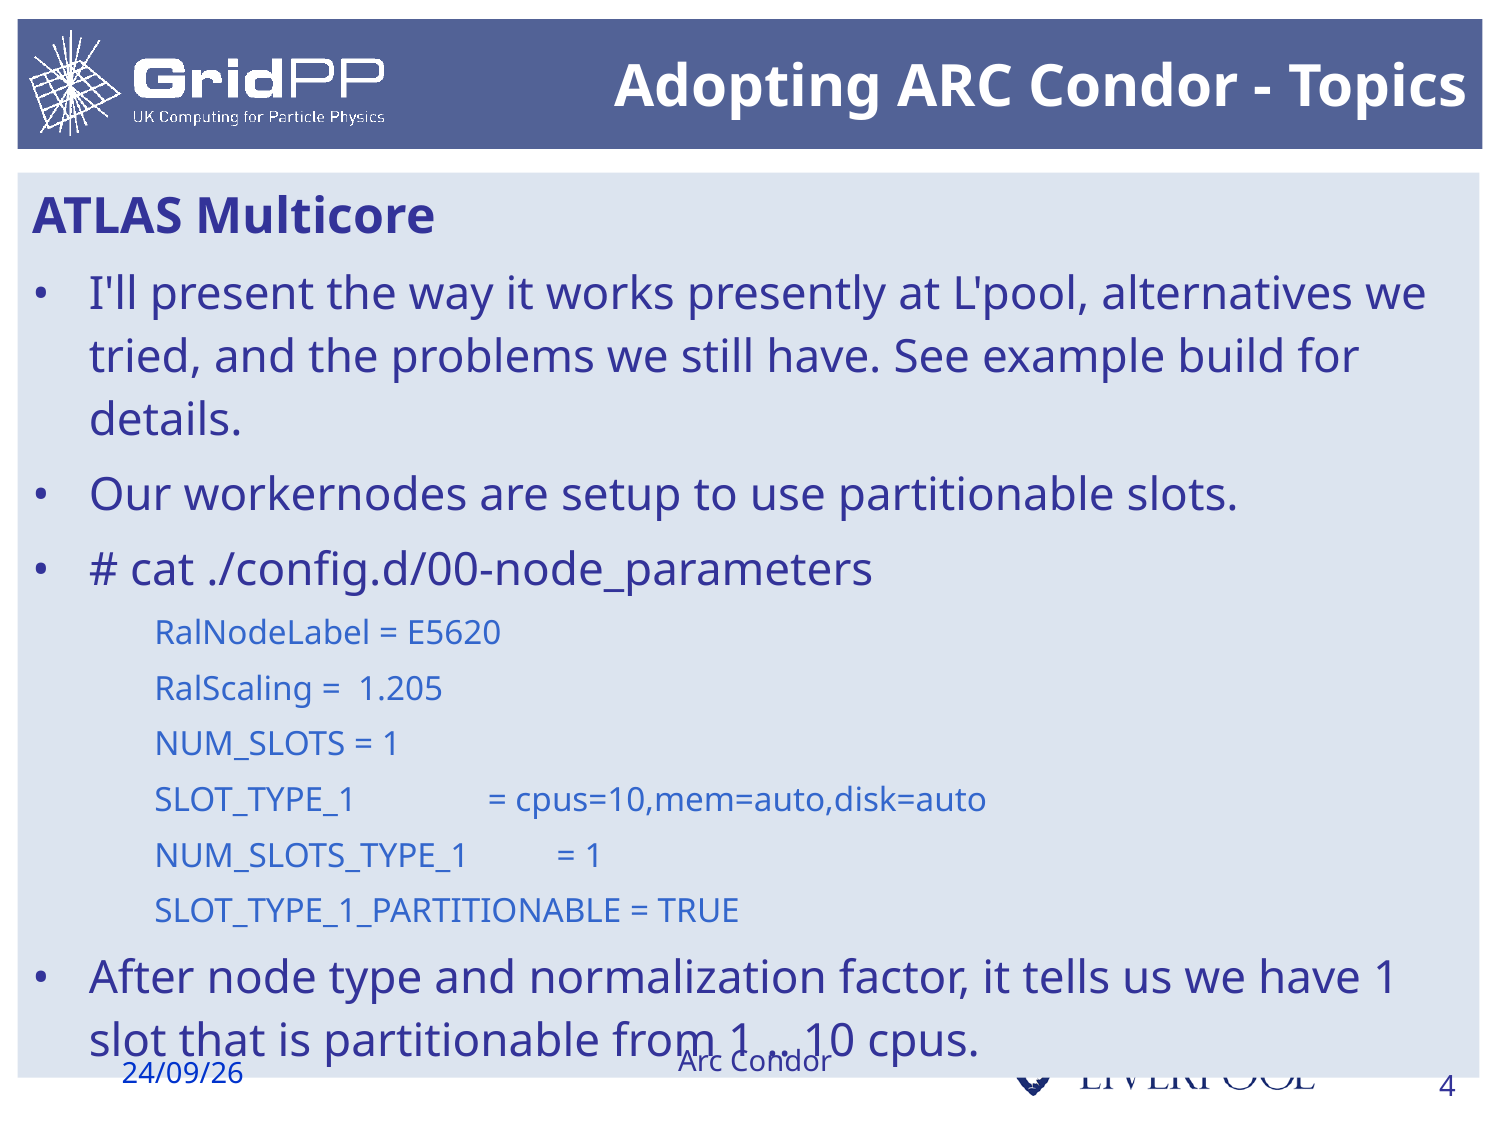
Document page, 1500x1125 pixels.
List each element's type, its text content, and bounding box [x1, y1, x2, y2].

text_box 01/03/16 [29, 1046, 337, 1095]
text_box <number> [1388, 1059, 1471, 1094]
list ATLAS Multicore I'll present the way it works presently at L'pool, alternatives we tried, and the problems we still have. See example build for details. Our workernodes are setup to use partitionable slots. # cat ./config.d/00-node_parameters RalNodeLabel = E5620 RalScaling = 1.205 NUM_SLOTS = 1 SLOT_TYPE_1 = cpus=10,mem=auto,disk=auto NUM_SLOTS_TYPE_1 = 1 SLOT_TYPE_1_PARTITIONABLE = TRUE After node type and normalization factor, it tells us we have 1 slot that is partitionable from 1 .. 10 cpus. [17, 172, 1480, 964]
text_box Arc Condor [536, 1034, 975, 1094]
picture [1009, 1078, 1323, 1096]
title Adopting ARC Condor - Topics [513, 19, 1483, 149]
picture [29, 30, 384, 136]
